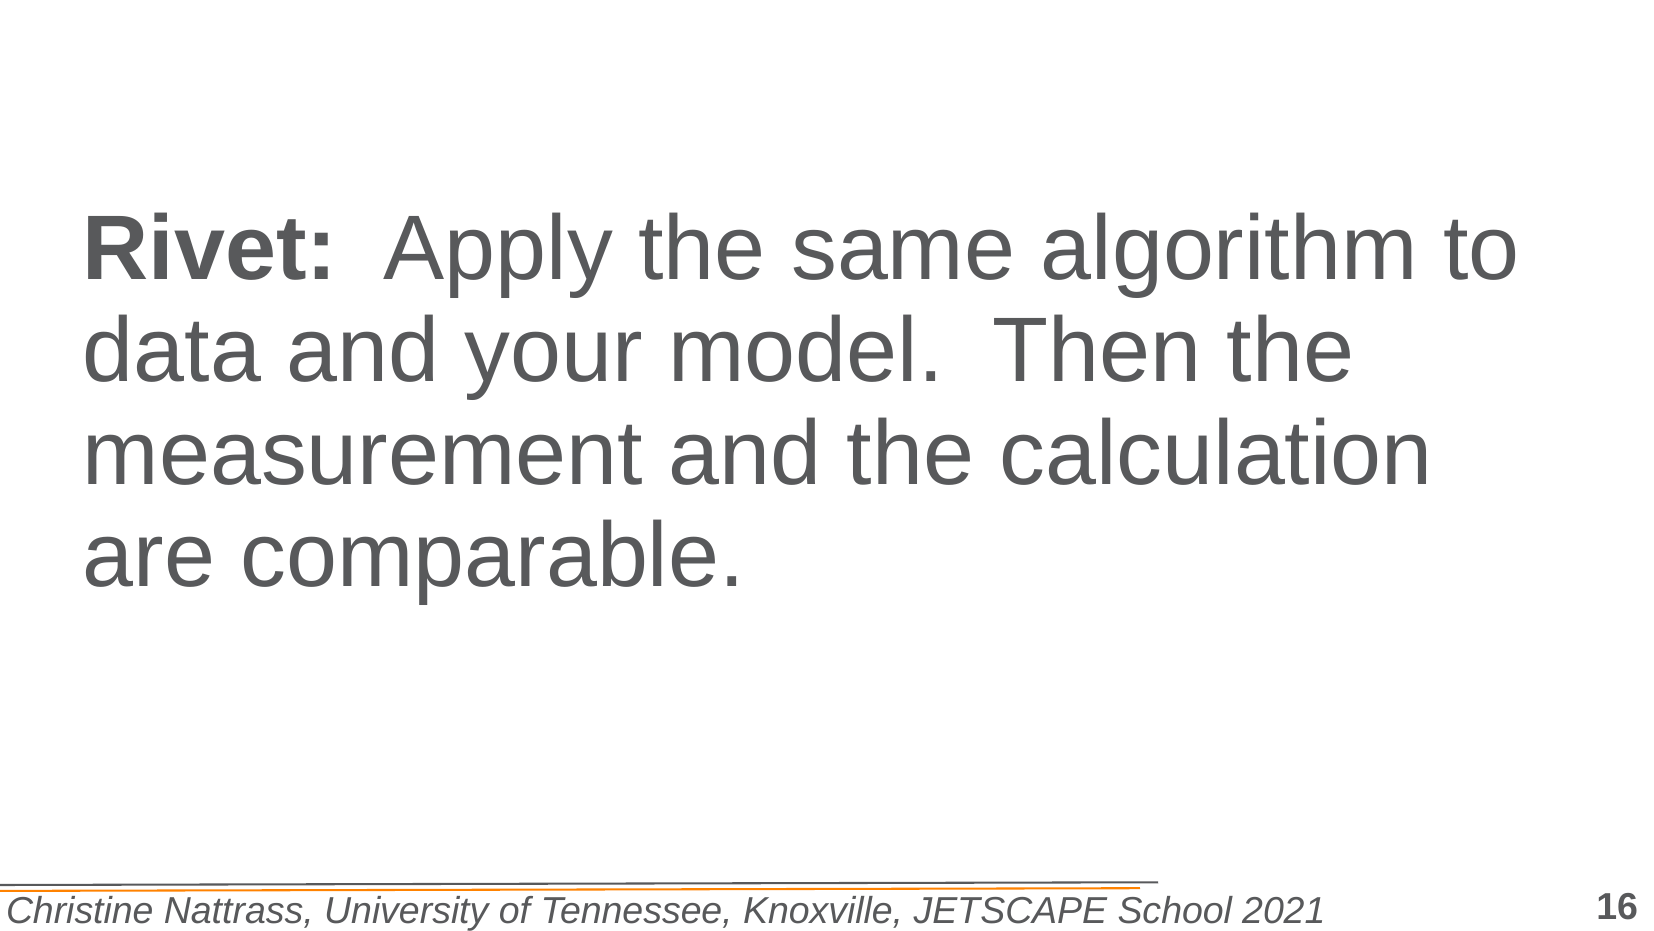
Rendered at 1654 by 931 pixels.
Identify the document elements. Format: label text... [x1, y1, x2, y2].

title Rivet: Apply the same algorithm to data and your model. Then the measurement and the calculation are comparable. [82, 196, 1571, 607]
